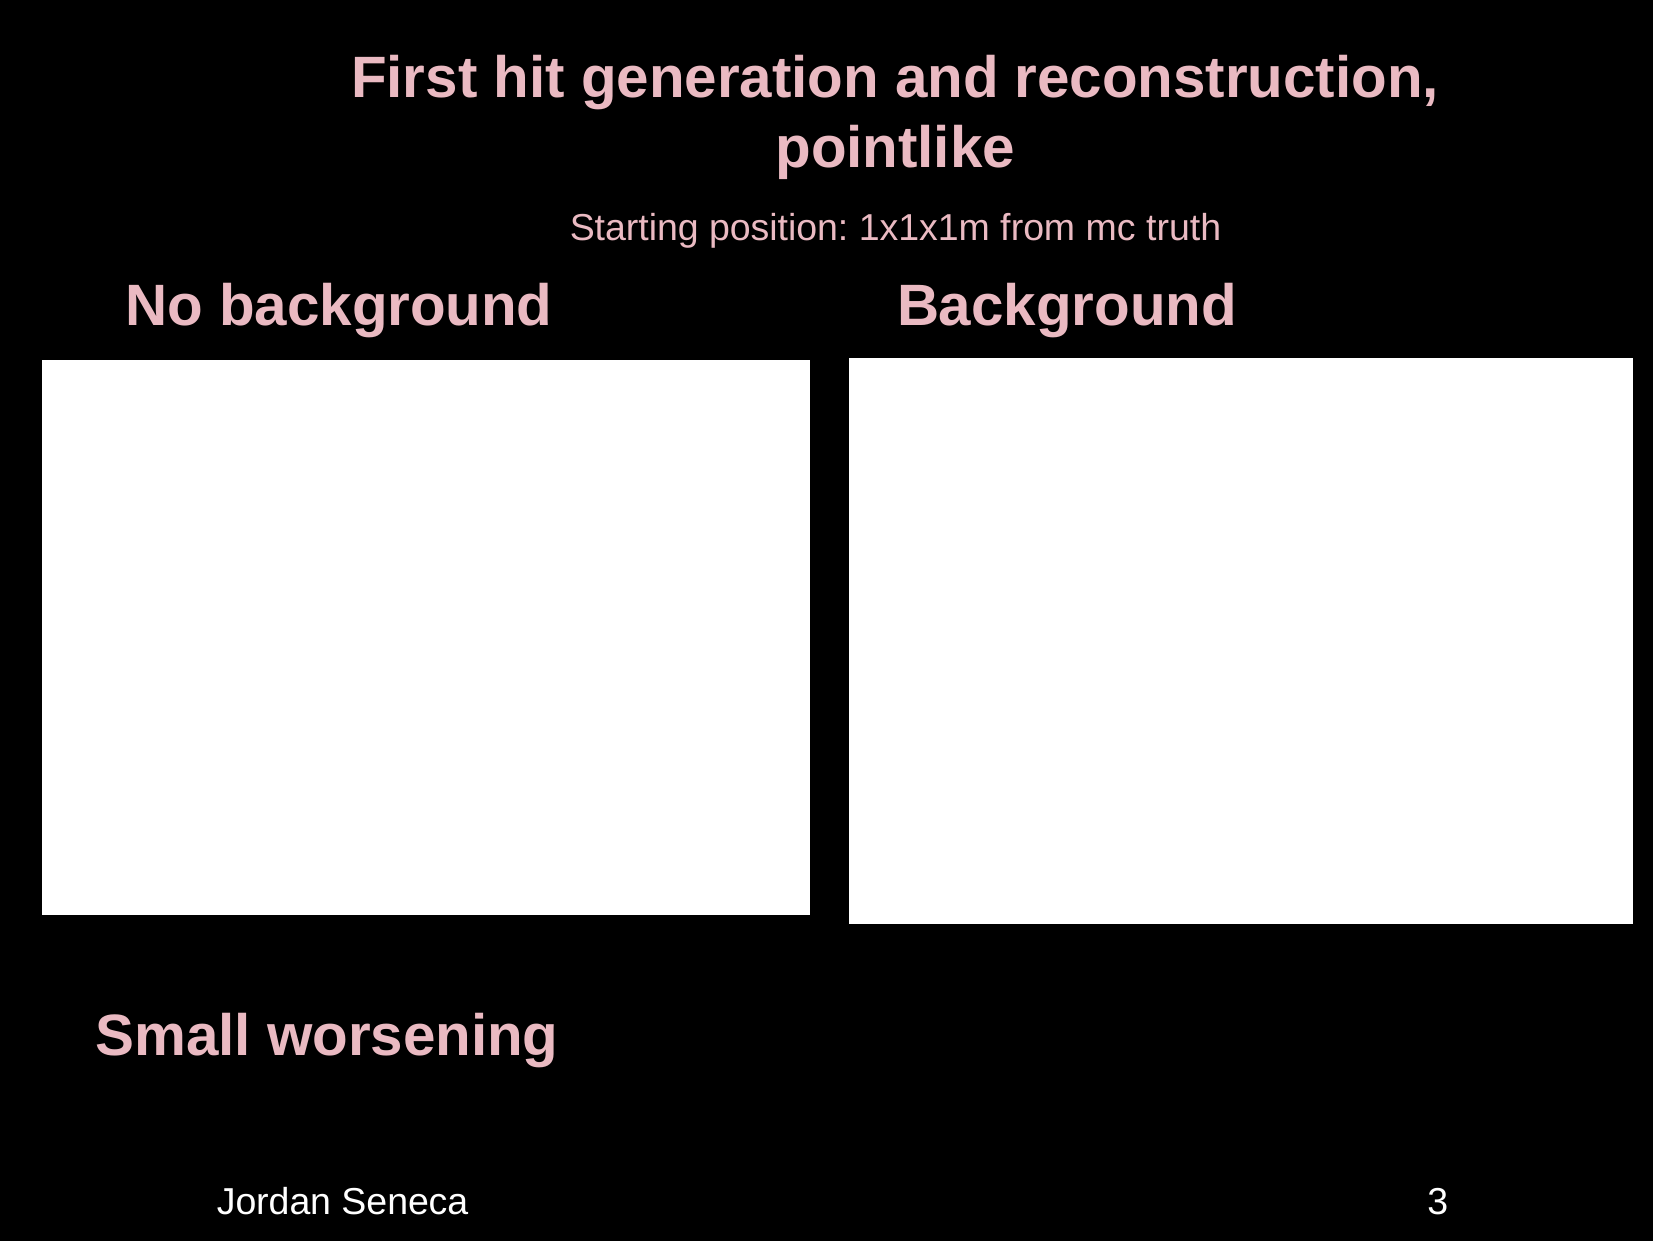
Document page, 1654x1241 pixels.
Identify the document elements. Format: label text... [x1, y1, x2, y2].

text_box First hit generation and reconstruction, pointlike Starting position: 1x1x1m from mc truth [270, 31, 1486, 255]
picture [41, 360, 811, 916]
text_box No background [75, 260, 846, 346]
text_box Background [846, 260, 1654, 346]
text_box Small worsening [45, 990, 1606, 1075]
picture [849, 358, 1633, 925]
